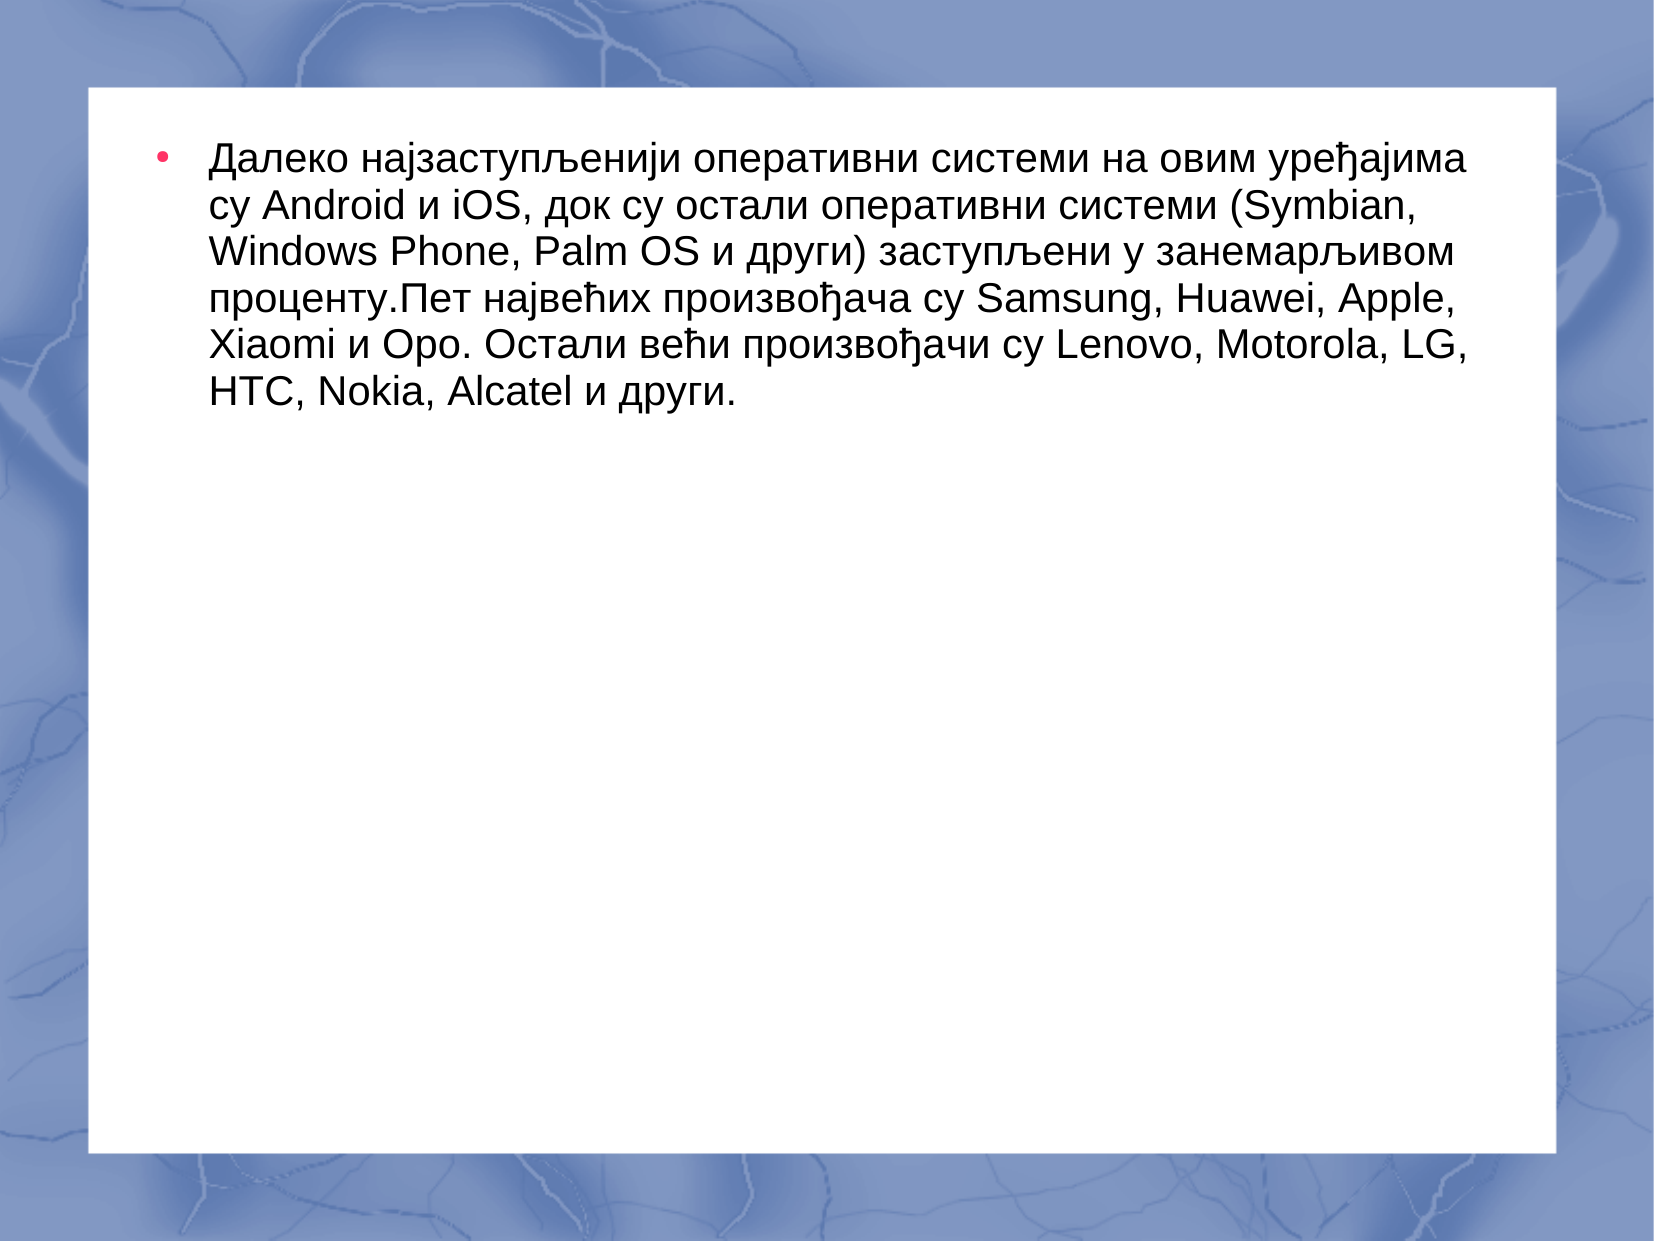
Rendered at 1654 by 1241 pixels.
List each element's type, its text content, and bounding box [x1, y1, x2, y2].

picture [0, 0, 1654, 1241]
list Далеко најзаступљенији оперативни системи на овим уређајима су Android и iOS, док су остали оперативни системи (Symbian, Windows Phone, Palm OS и други) заступљени у занемарљивом проценту.Пет највећих произвођача су Samsung, Huawei, Apple, Xiaomi и Opo. Остали већи произвођачи су Lenovo, Motorola, LG, HTC, Nokia, Alcatel и други. [137, 135, 1503, 1060]
